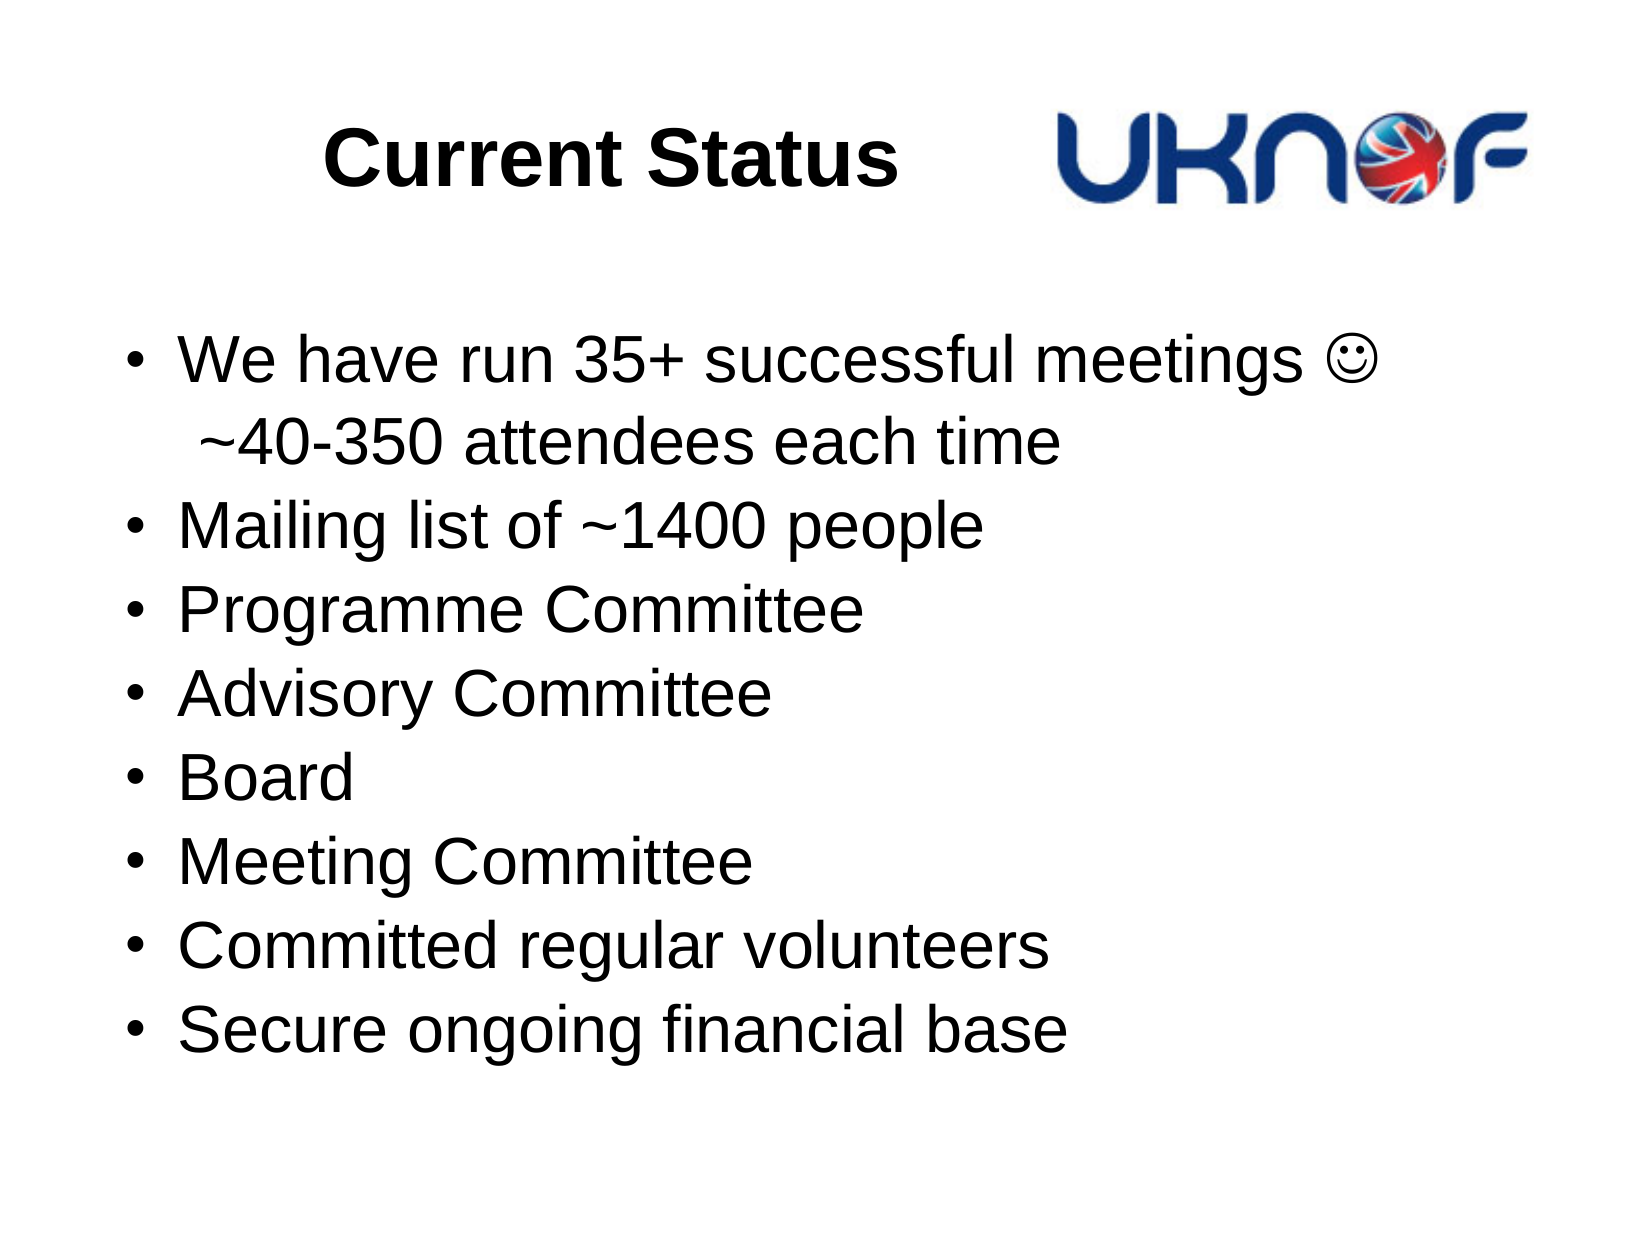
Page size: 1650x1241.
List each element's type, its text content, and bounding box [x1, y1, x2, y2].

list We have run 35+ successful meetings  ~40-350 attendees each time Mailing list of ~1400 people Programme Committee Advisory Committee Board Meeting Committee Committed regular volunteers Secure ongoing financial base [123, 328, 1526, 1081]
picture [1100, 93, 1536, 225]
title Current Status [123, 55, 1100, 262]
